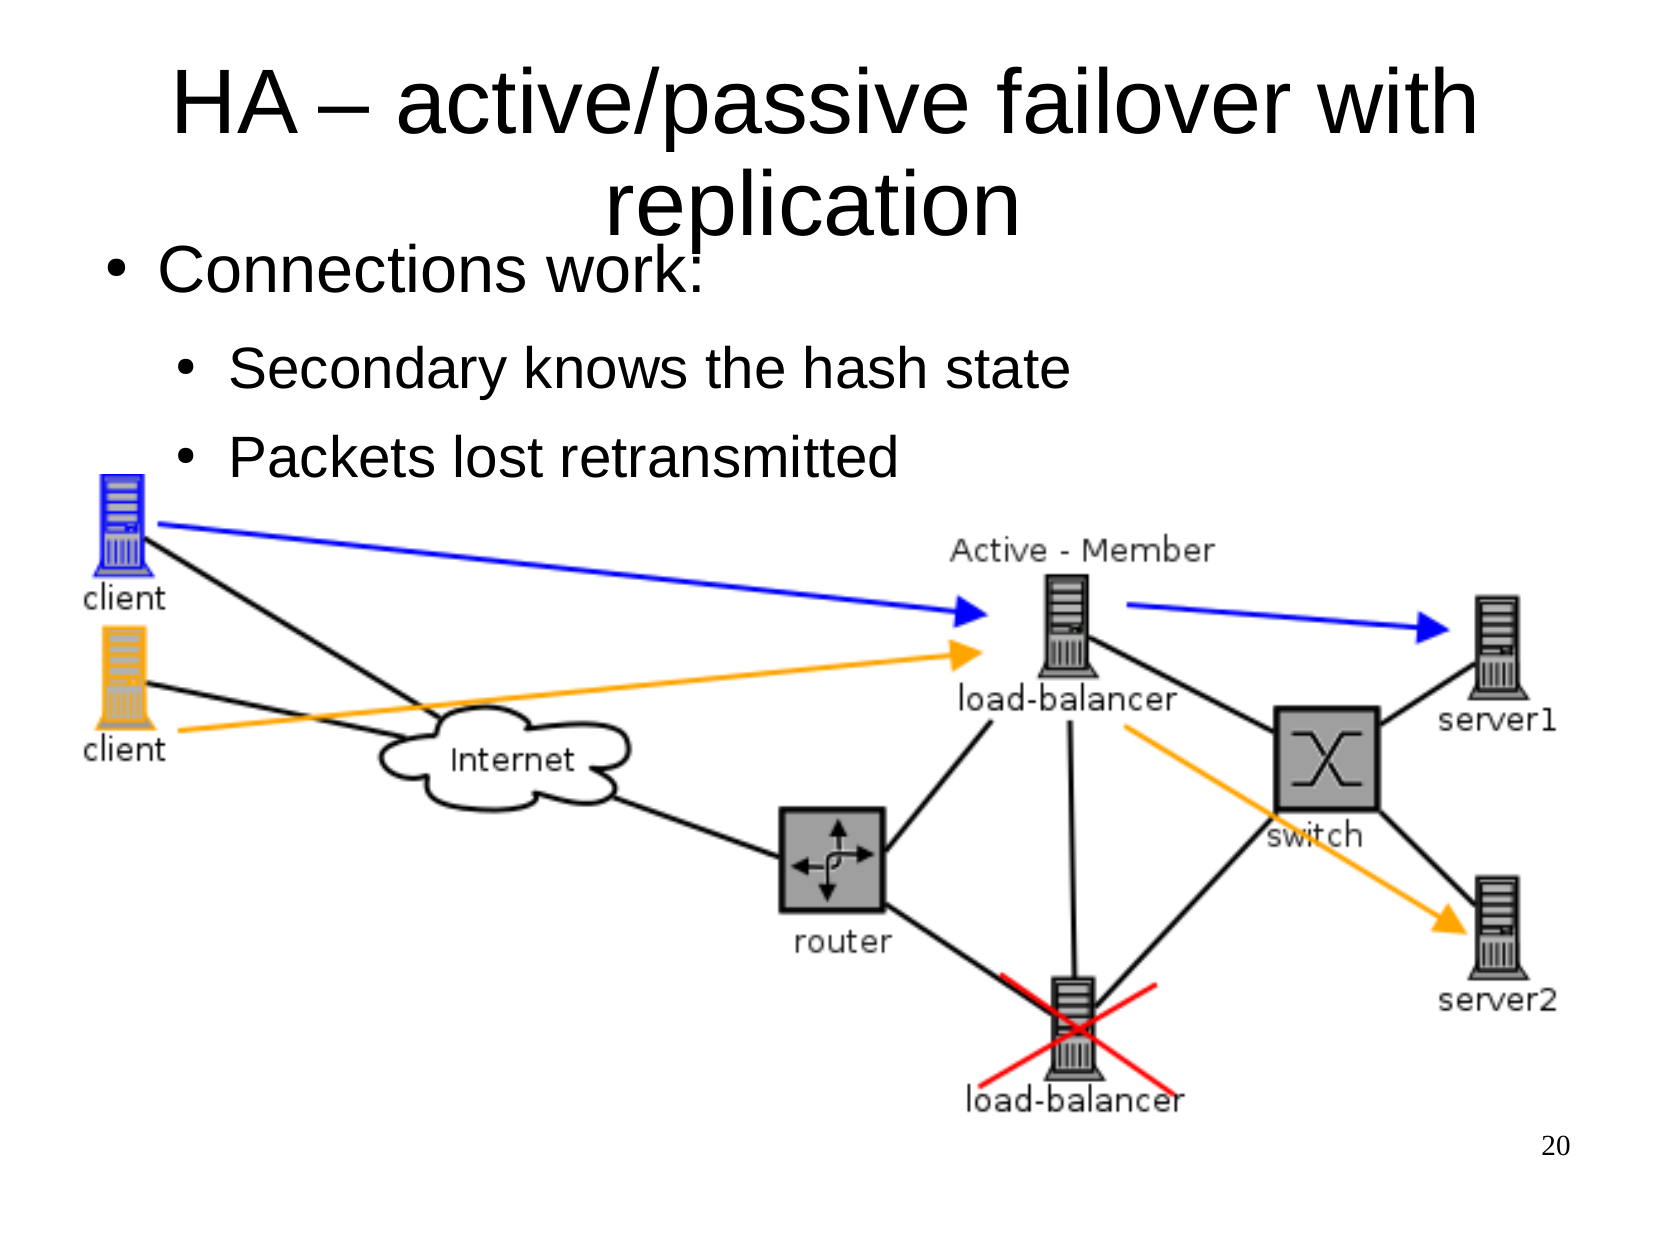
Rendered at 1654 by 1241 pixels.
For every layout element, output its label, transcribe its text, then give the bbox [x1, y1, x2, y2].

list Connections work: Secondary knows the hash state Packets lost retransmitted [86, 231, 1576, 1051]
picture [75, 474, 1564, 1126]
title HA – active/passive failover with replication [82, 49, 1571, 257]
